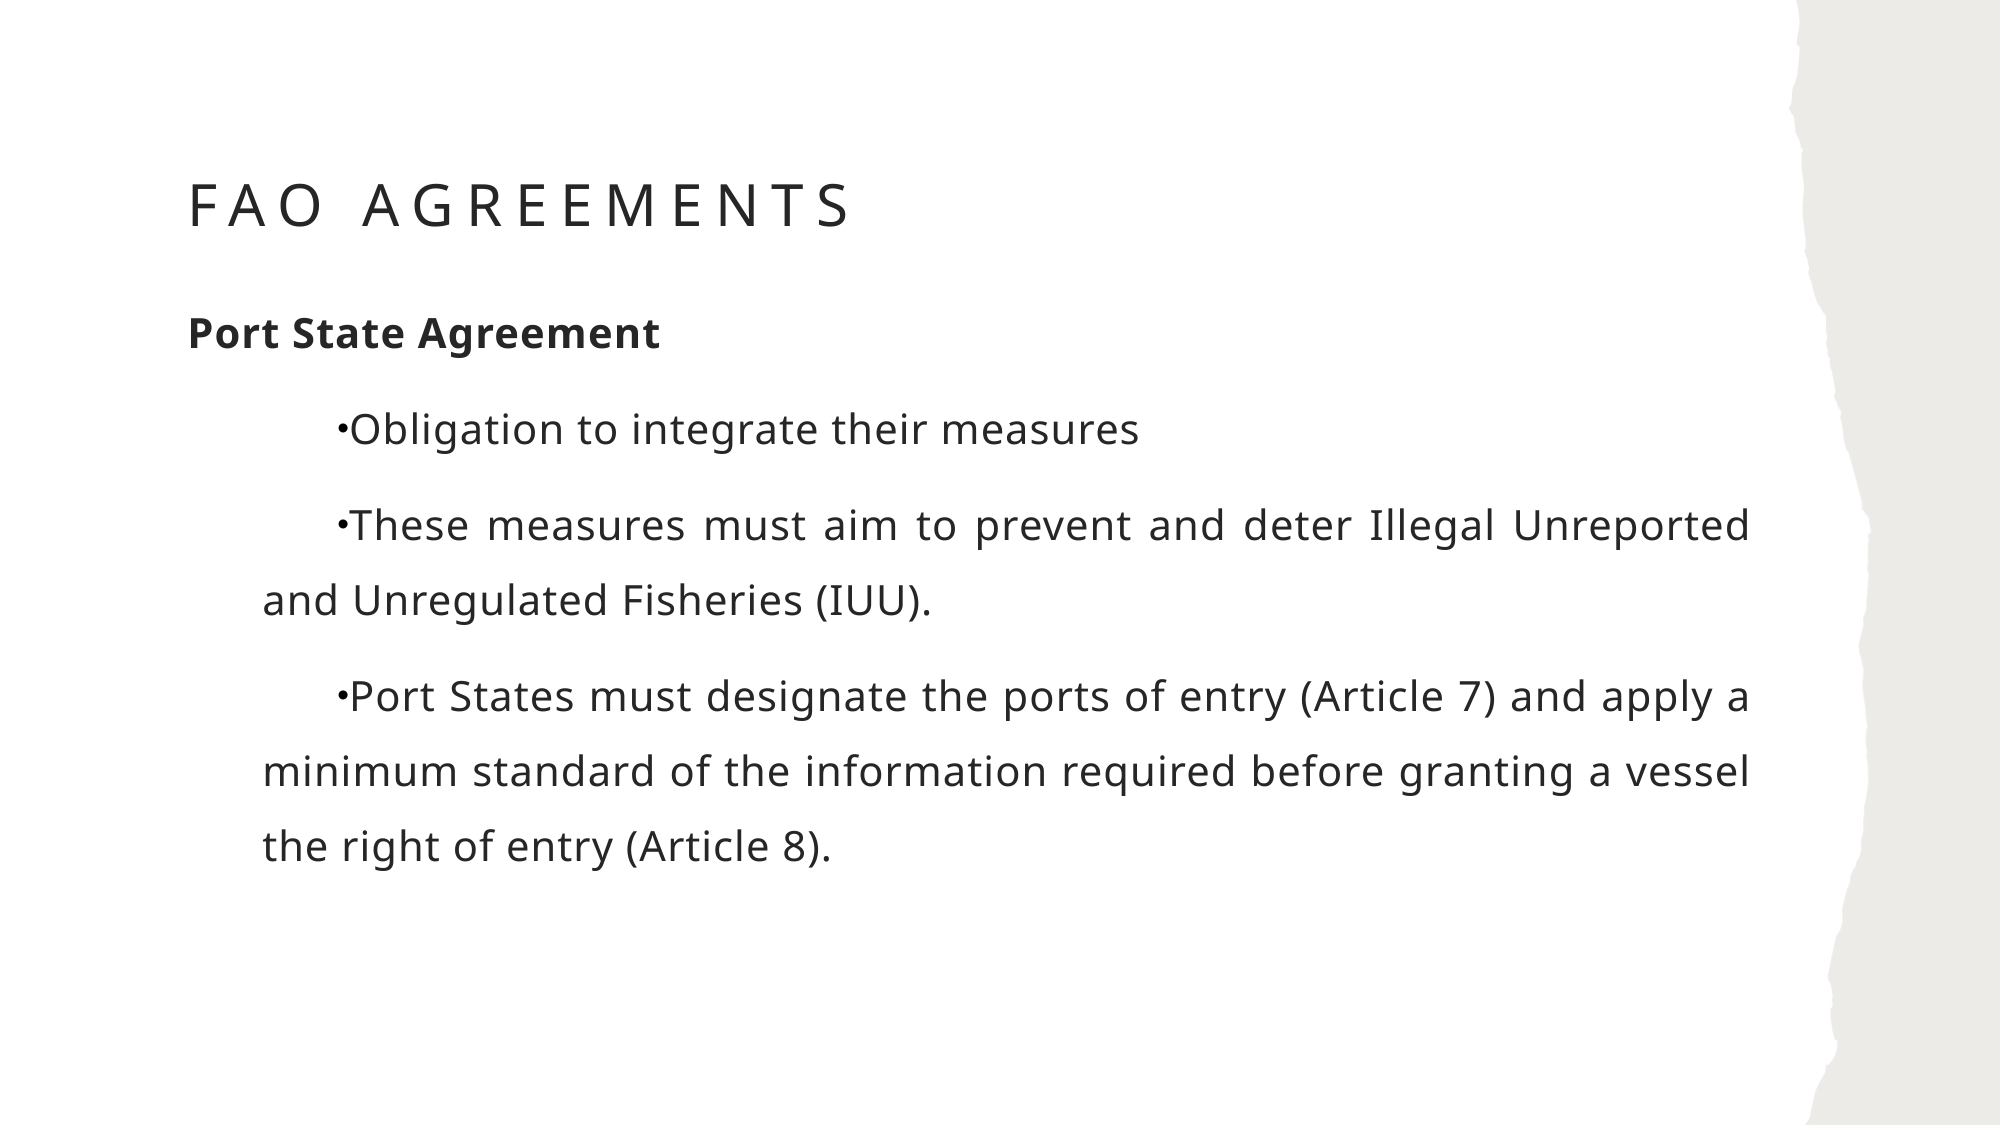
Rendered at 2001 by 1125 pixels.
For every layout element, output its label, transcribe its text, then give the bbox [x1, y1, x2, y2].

list Port State Agreement Obligation to integrate their measures These measures must aim to prevent and deter Illegal Unreported and Unregulated Fisheries (IUU). Port States must designate the ports of entry (Article 7) and apply a minimum standard of the information required before granting a vessel the right of entry (Article 8). [172, 299, 1782, 1026]
title FAO Agreements [172, 99, 1782, 299]
